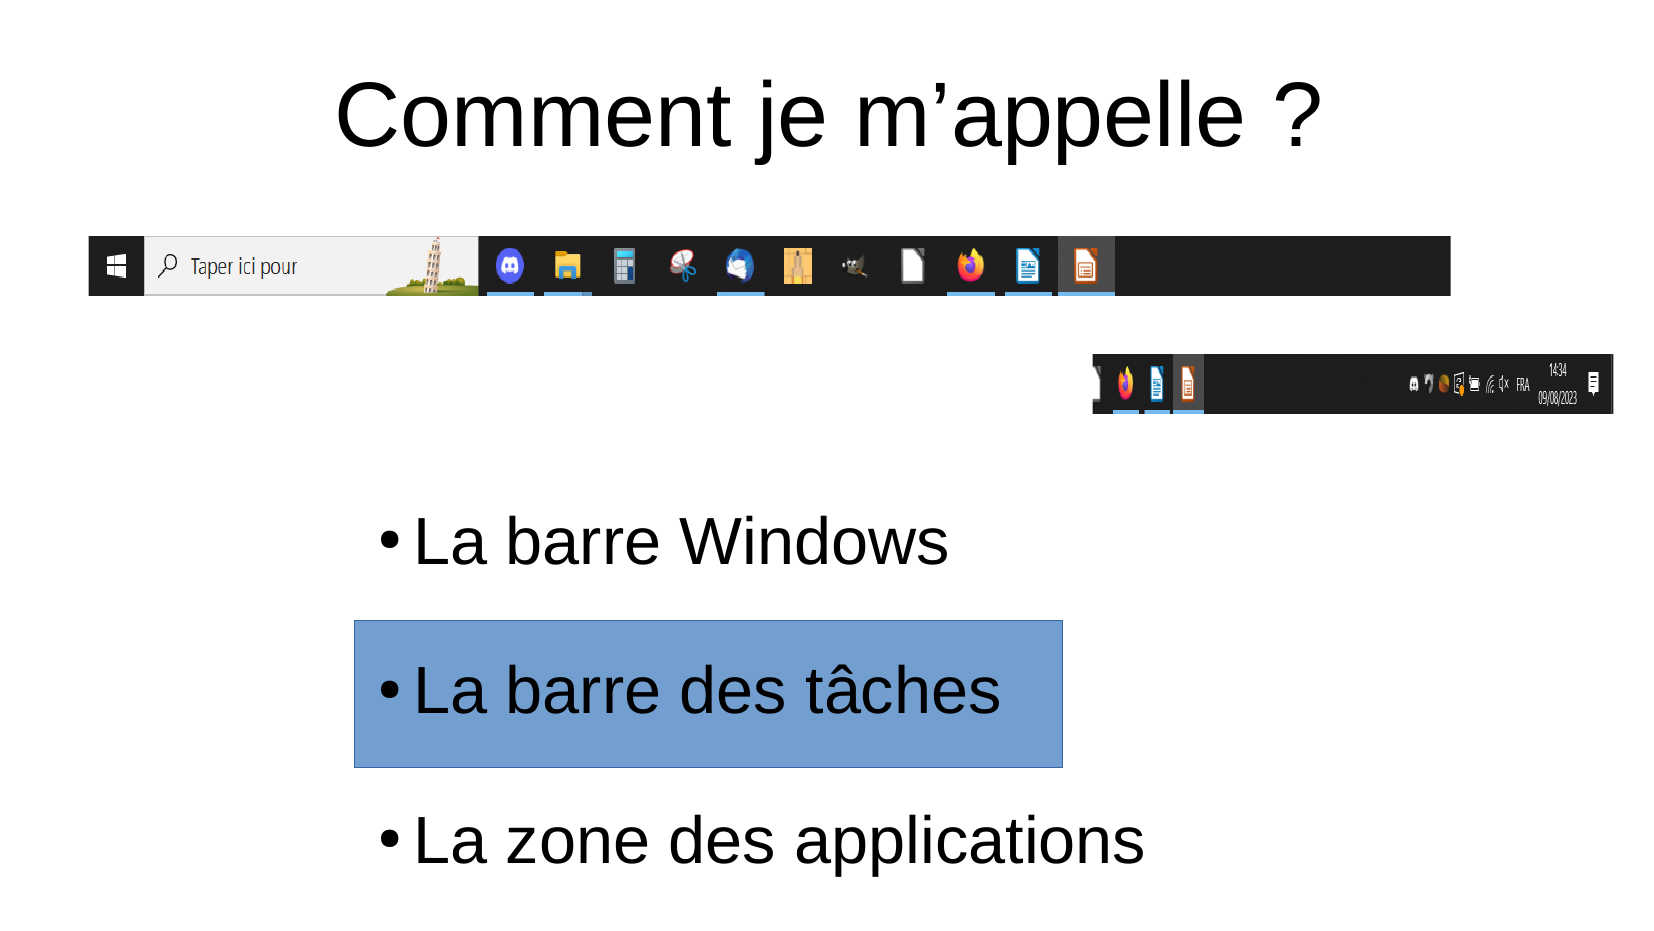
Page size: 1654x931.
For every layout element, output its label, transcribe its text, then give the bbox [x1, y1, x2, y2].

text_box [354, 620, 378, 768]
picture [88, 236, 1451, 296]
picture [1092, 354, 1614, 414]
subtitle La barre Windows La barre des tâches La zone des applications [378, 383, 1270, 924]
title Comment je m’appelle ? [88, 37, 1571, 193]
